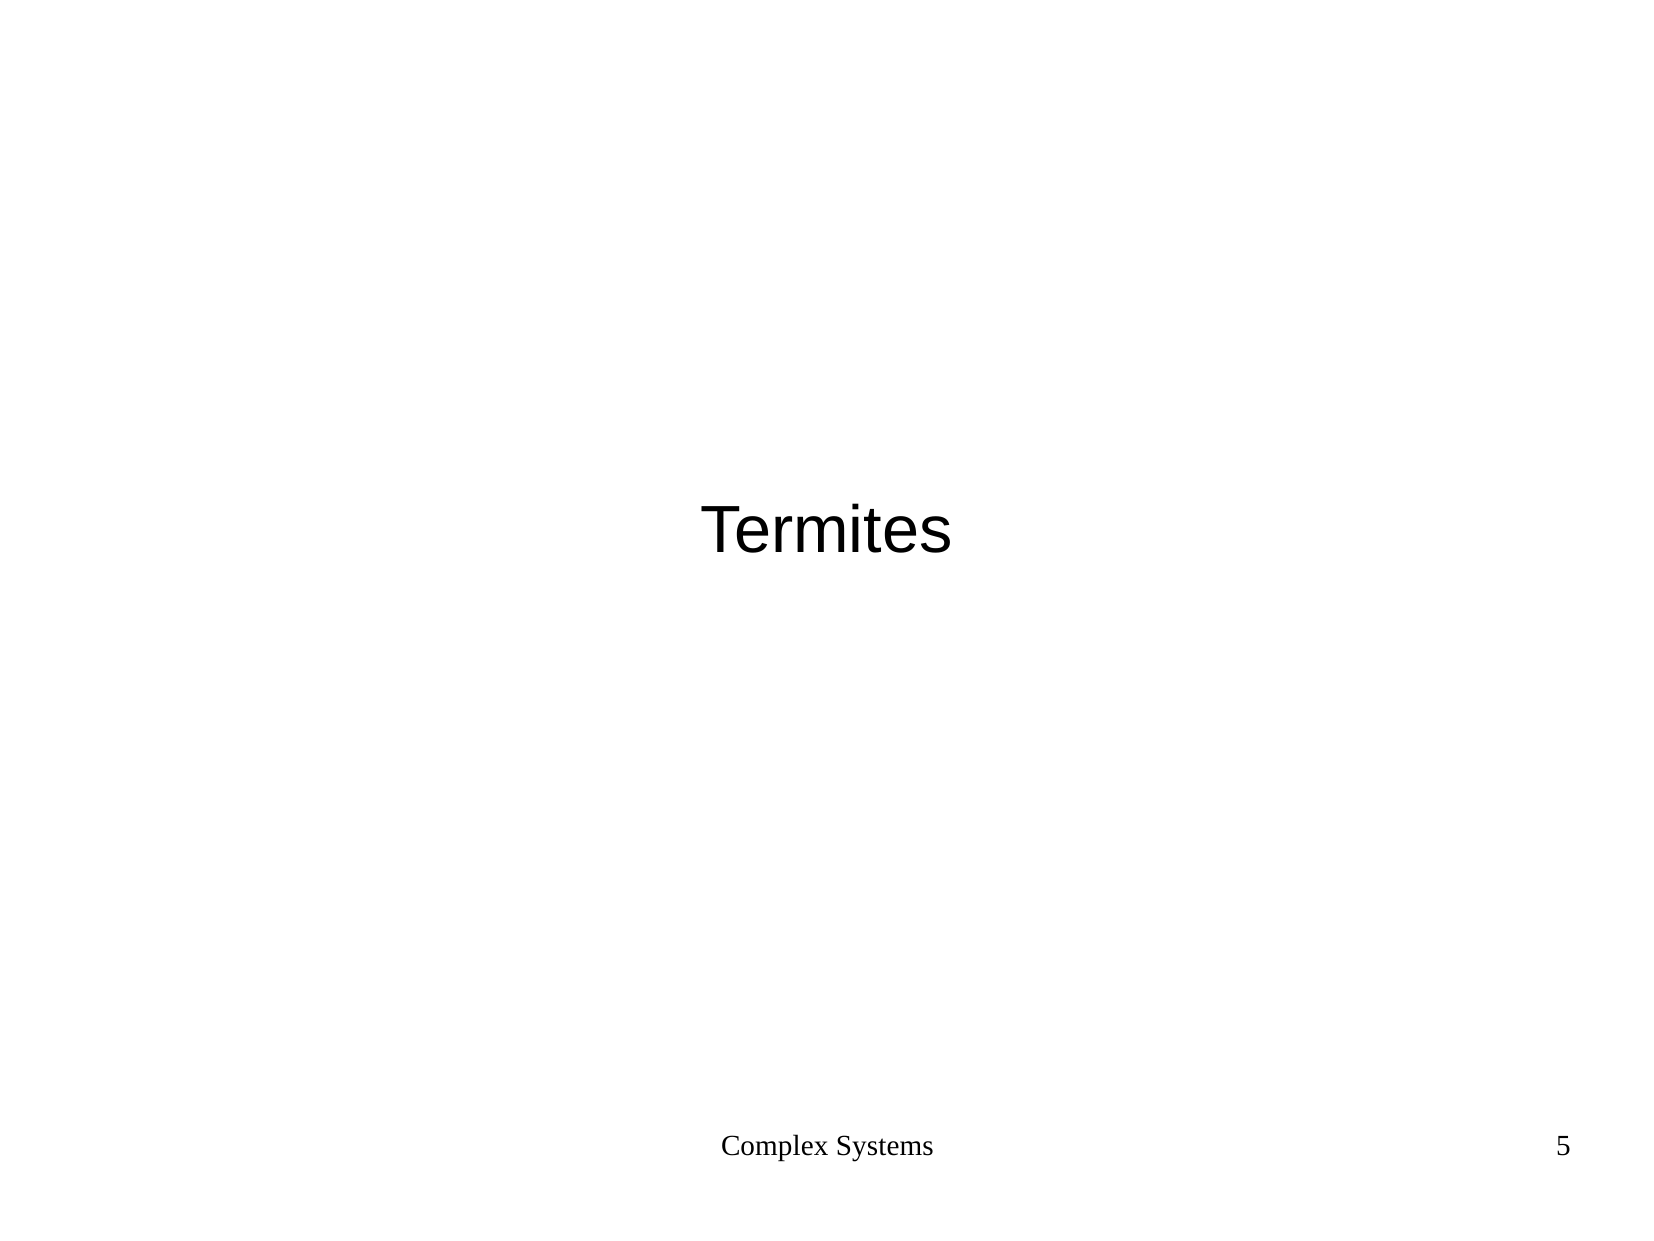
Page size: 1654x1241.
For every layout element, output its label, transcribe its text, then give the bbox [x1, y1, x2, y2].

subtitle Termites [82, 49, 1571, 1109]
